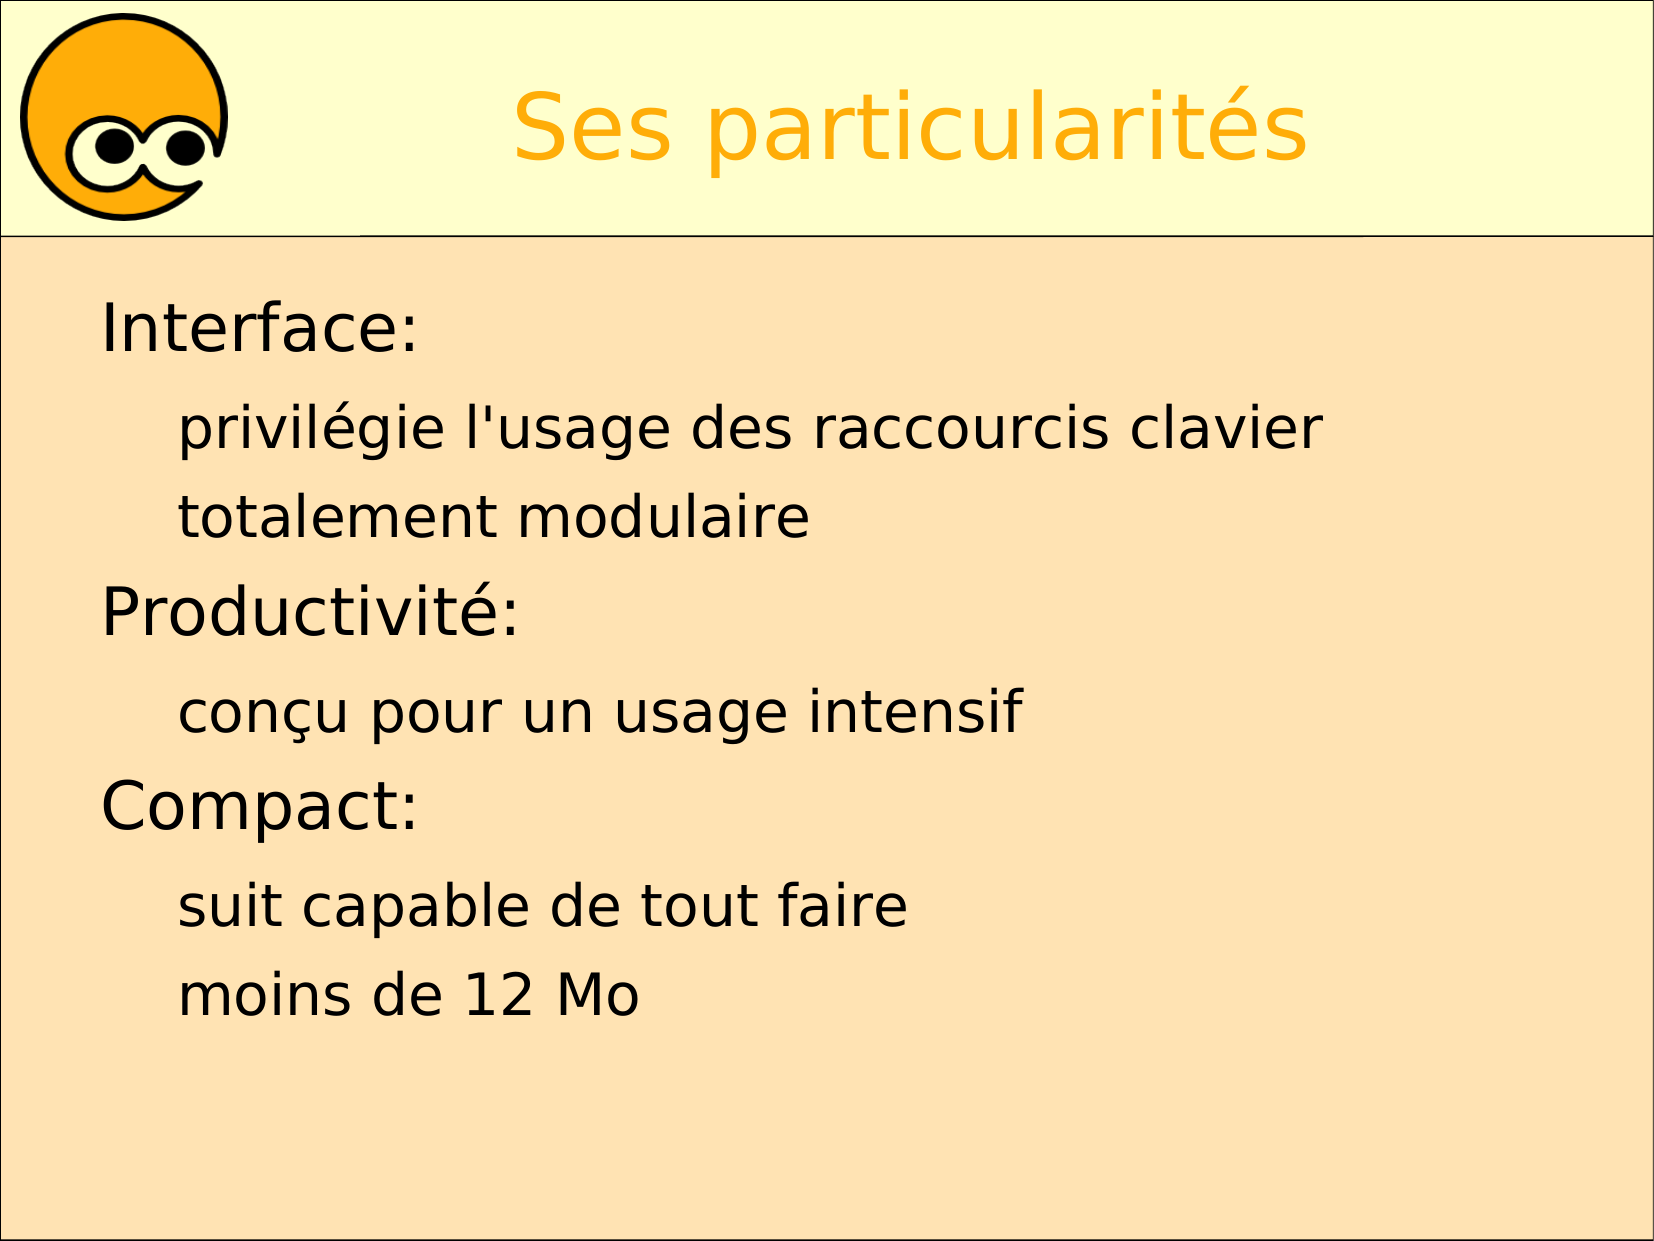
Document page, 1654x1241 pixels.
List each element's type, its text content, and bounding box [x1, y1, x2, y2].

list Interface: privilégie l'usage des raccourcis clavier totalement modulaire Productivité: conçu pour un usage intensif Compact: suit capable de tout faire moins de 12 Mo [82, 290, 1571, 1109]
picture [20, 13, 228, 221]
title Ses particularités [252, 49, 1571, 207]
